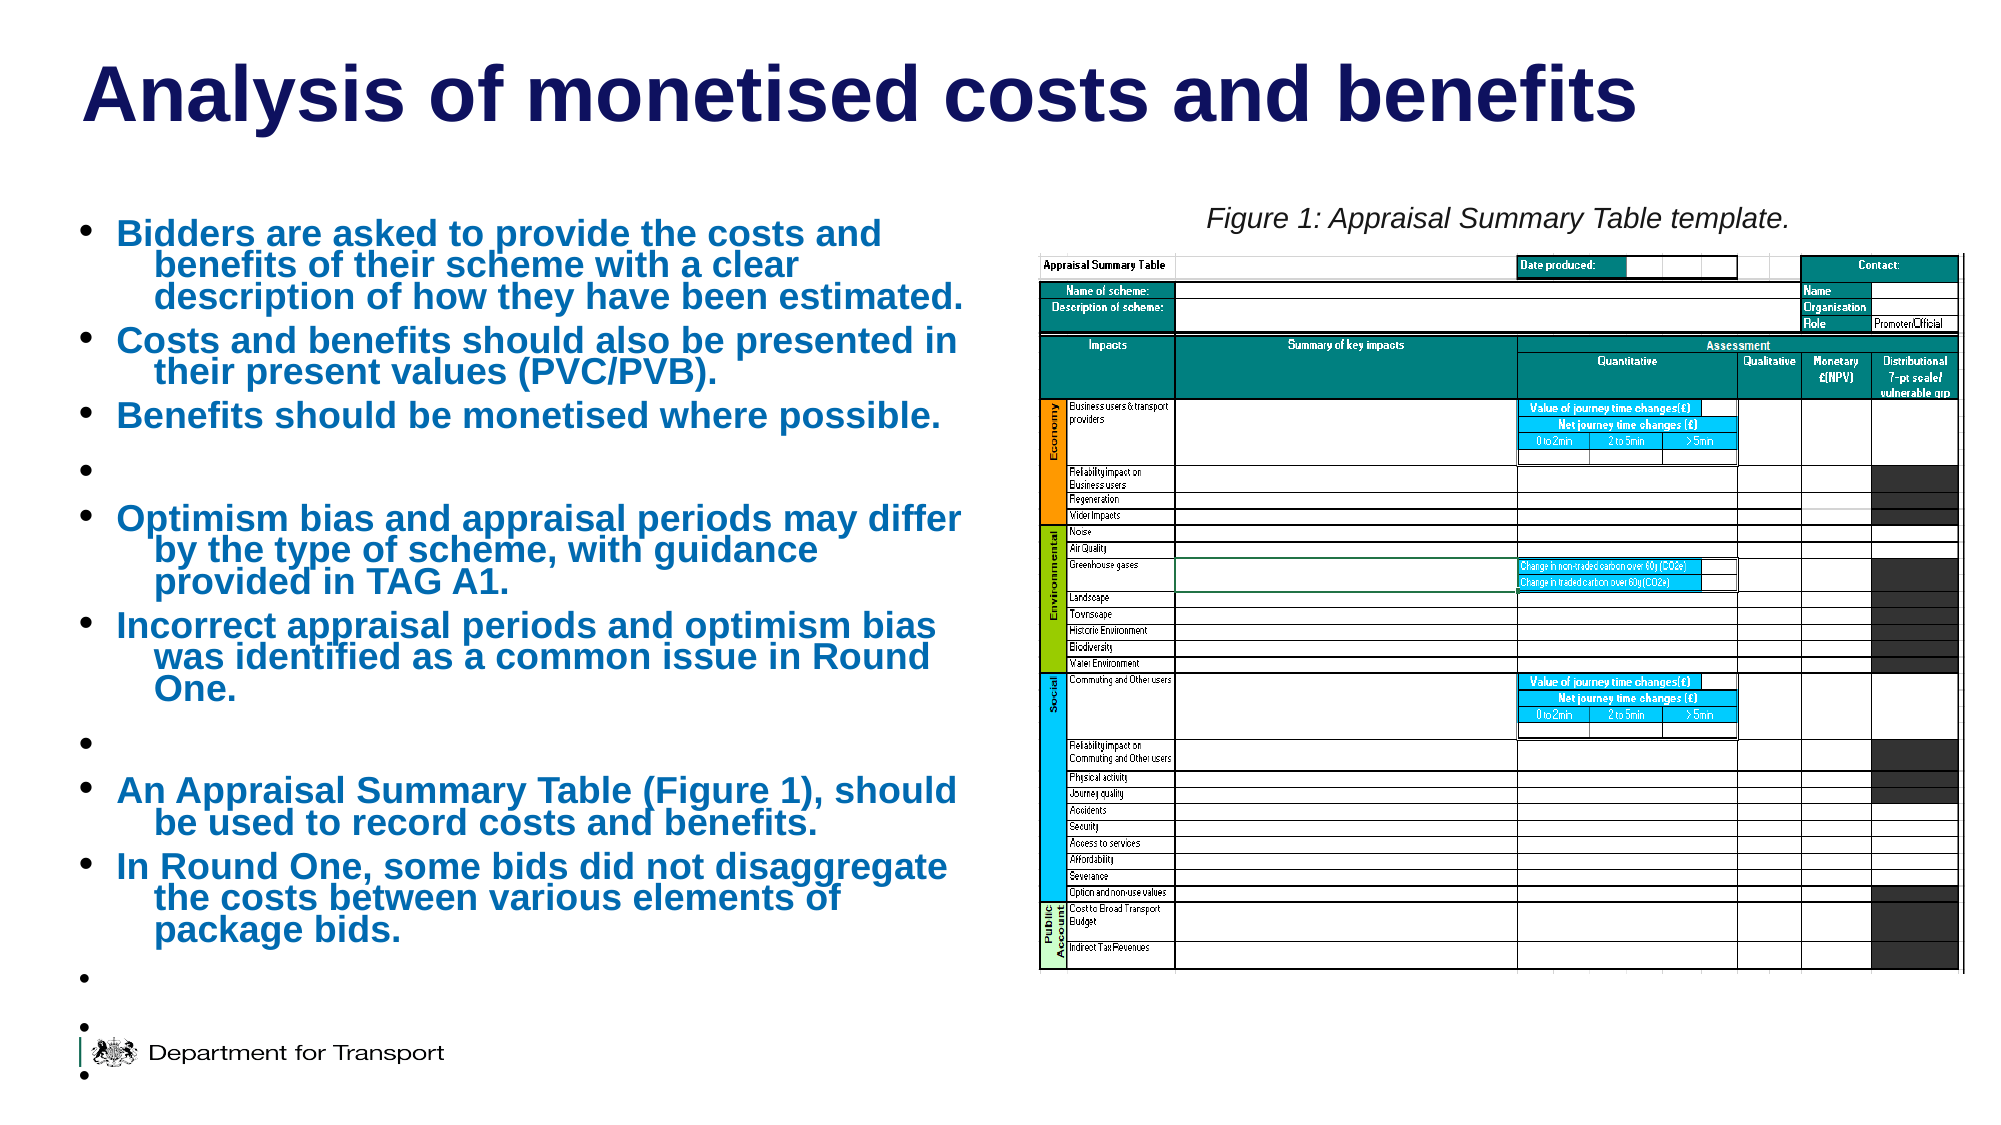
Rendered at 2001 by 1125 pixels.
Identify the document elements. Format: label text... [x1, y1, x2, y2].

picture [1038, 253, 1965, 974]
text_box Figure 1: Appraisal Summary Table template. [1079, 192, 1919, 243]
list Bidders are asked to provide the costs and benefits of their scheme with a clear description of how they have been estimated. Costs and benefits should also be presented in their present values (PVC/PVB). Benefits should be monetised where possible. Optimism bias and appraisal periods may differ by the type of scheme, with guidance provided in TAG A1. Incorrect appraisal periods and optimism bias was identified as a common issue in Round One. An Appraisal Summary Table (Figure 1), should be used to record costs and benefits. In Round One, some bids did not disaggregate the costs between various elements of package bids. [78, 221, 979, 1012]
title Analysis of monetised costs and benefits [81, 53, 1922, 259]
